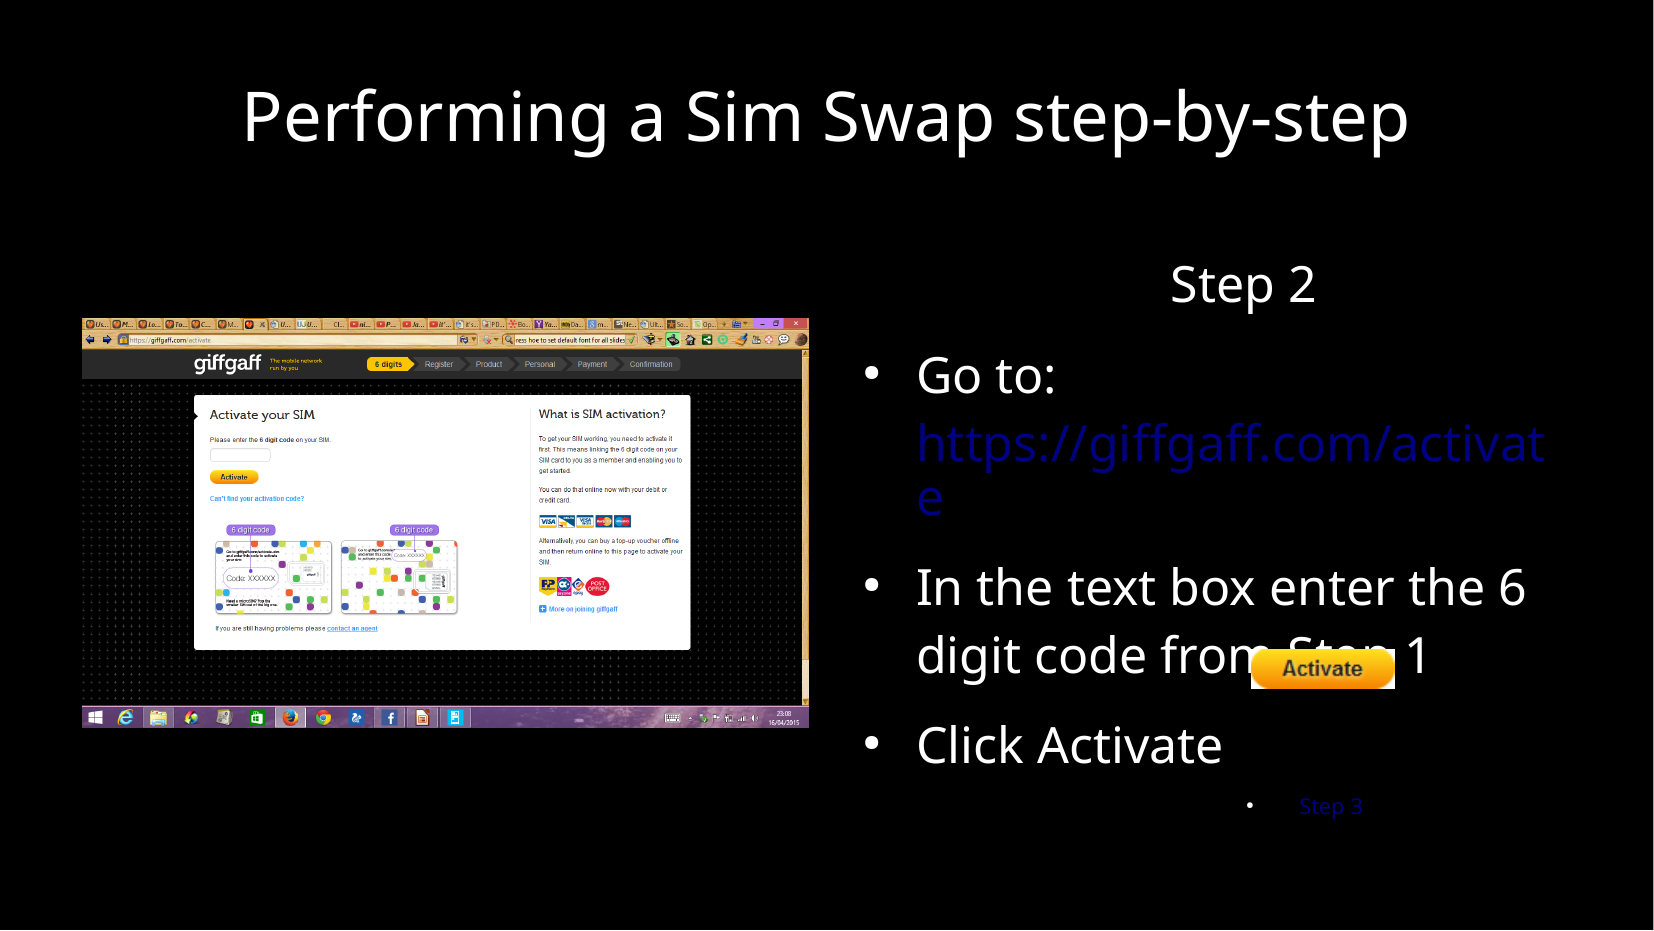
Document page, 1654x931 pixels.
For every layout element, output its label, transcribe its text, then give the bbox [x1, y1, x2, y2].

picture [1251, 649, 1395, 689]
text_box Step 3 [1228, 791, 1422, 833]
list Step 2 Go to: https://giffgaff.com/activate In the text box enter the 6 digit code from Step 1 Click Activate [845, 217, 1572, 758]
title Performing a Sim Swap step-by-step [82, 37, 1571, 193]
picture [82, 318, 809, 728]
